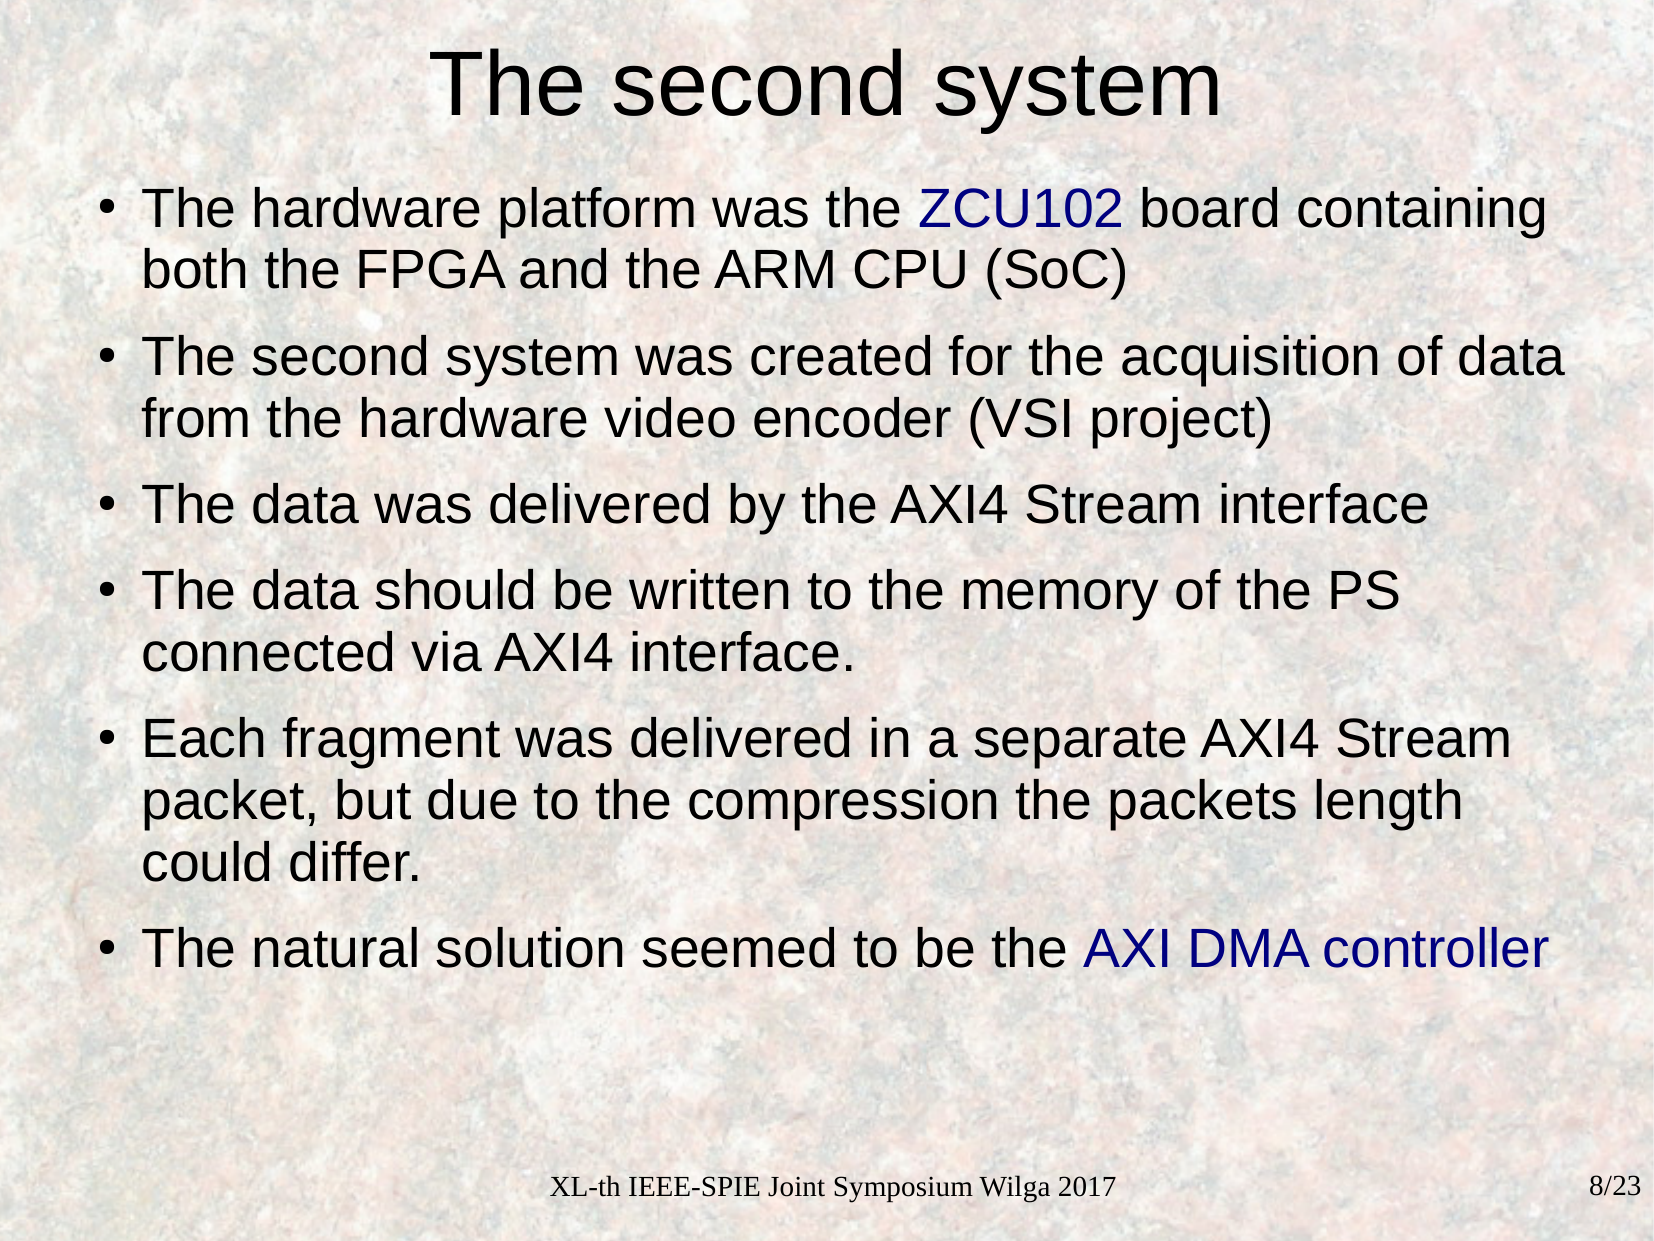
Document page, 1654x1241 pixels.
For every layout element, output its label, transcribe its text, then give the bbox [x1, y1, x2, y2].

title The second system [82, 32, 1571, 136]
list The hardware platform was the ZCU102 board containing both the FPGA and the ARM CPU (SoC) The second system was created for the acquisition of data from the hardware video encoder (VSI project) The data was delivered by the AXI4 Stream interface The data should be written to the memory of the PS connected via AXI4 interface. Each fragment was delivered in a separate AXI4 Stream packet, but due to the compression the packets length could differ. The natural solution seemed to be the AXI DMA controller [82, 177, 1571, 1010]
picture [0, 0, 1654, 1241]
